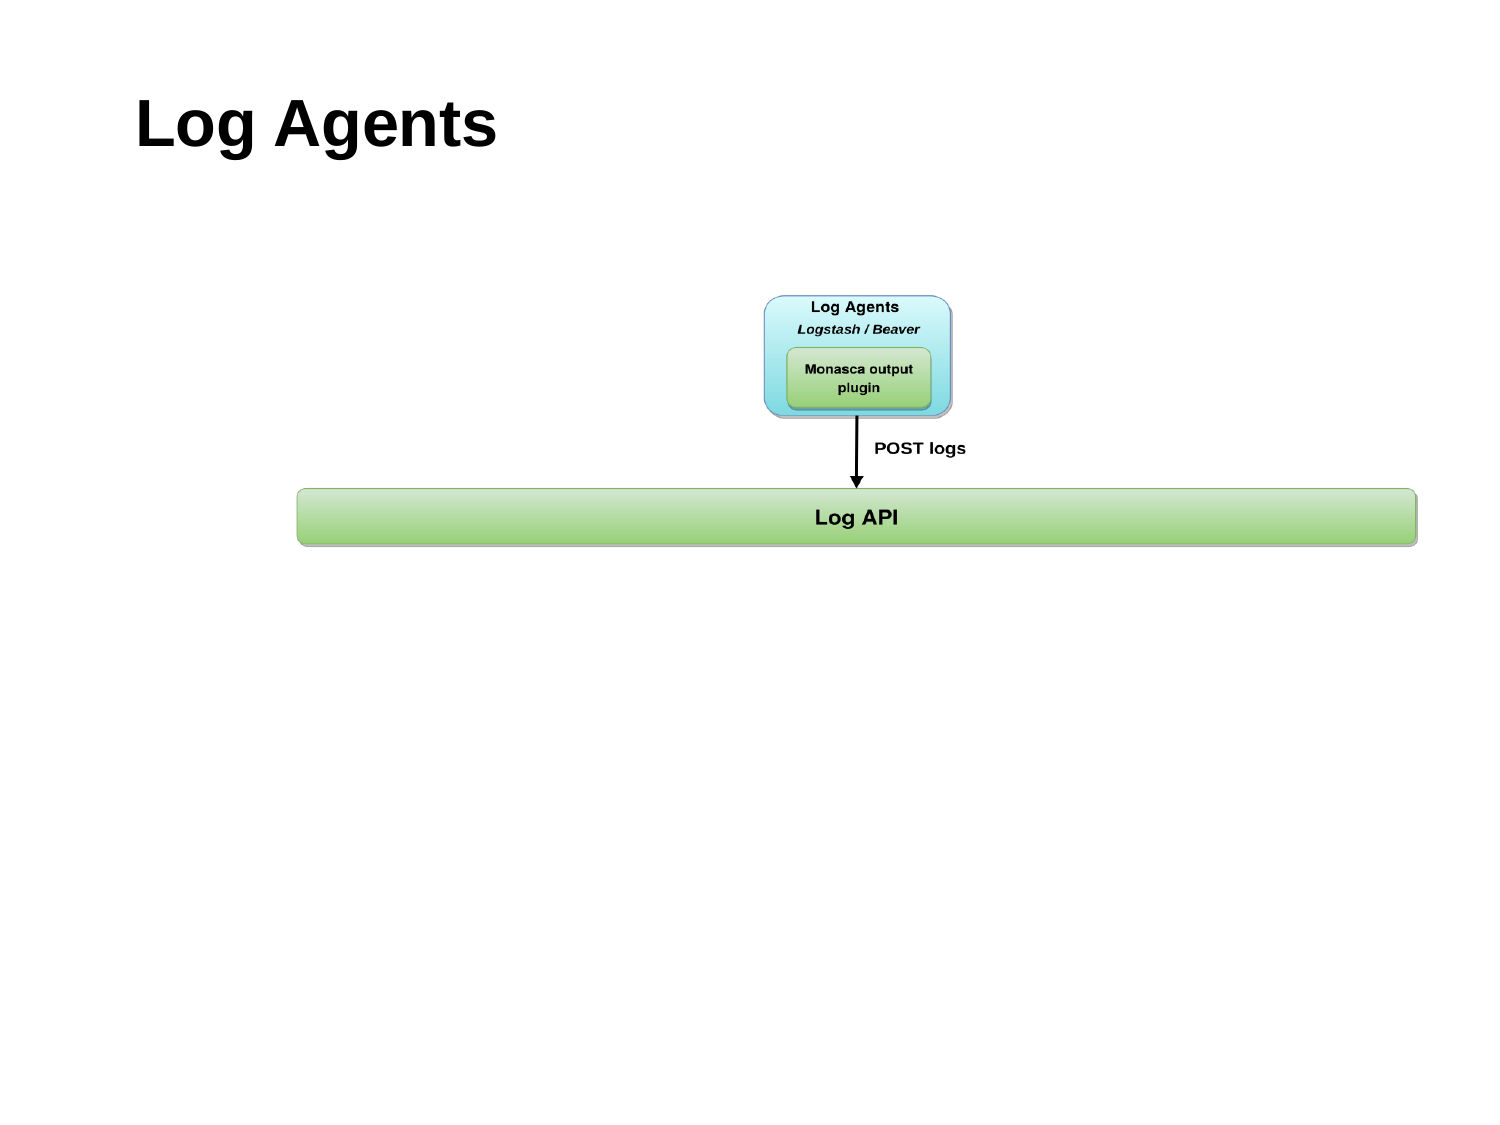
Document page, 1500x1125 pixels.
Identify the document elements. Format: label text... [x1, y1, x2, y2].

title Log Agents [135, 41, 1372, 204]
picture [118, 295, 1418, 886]
